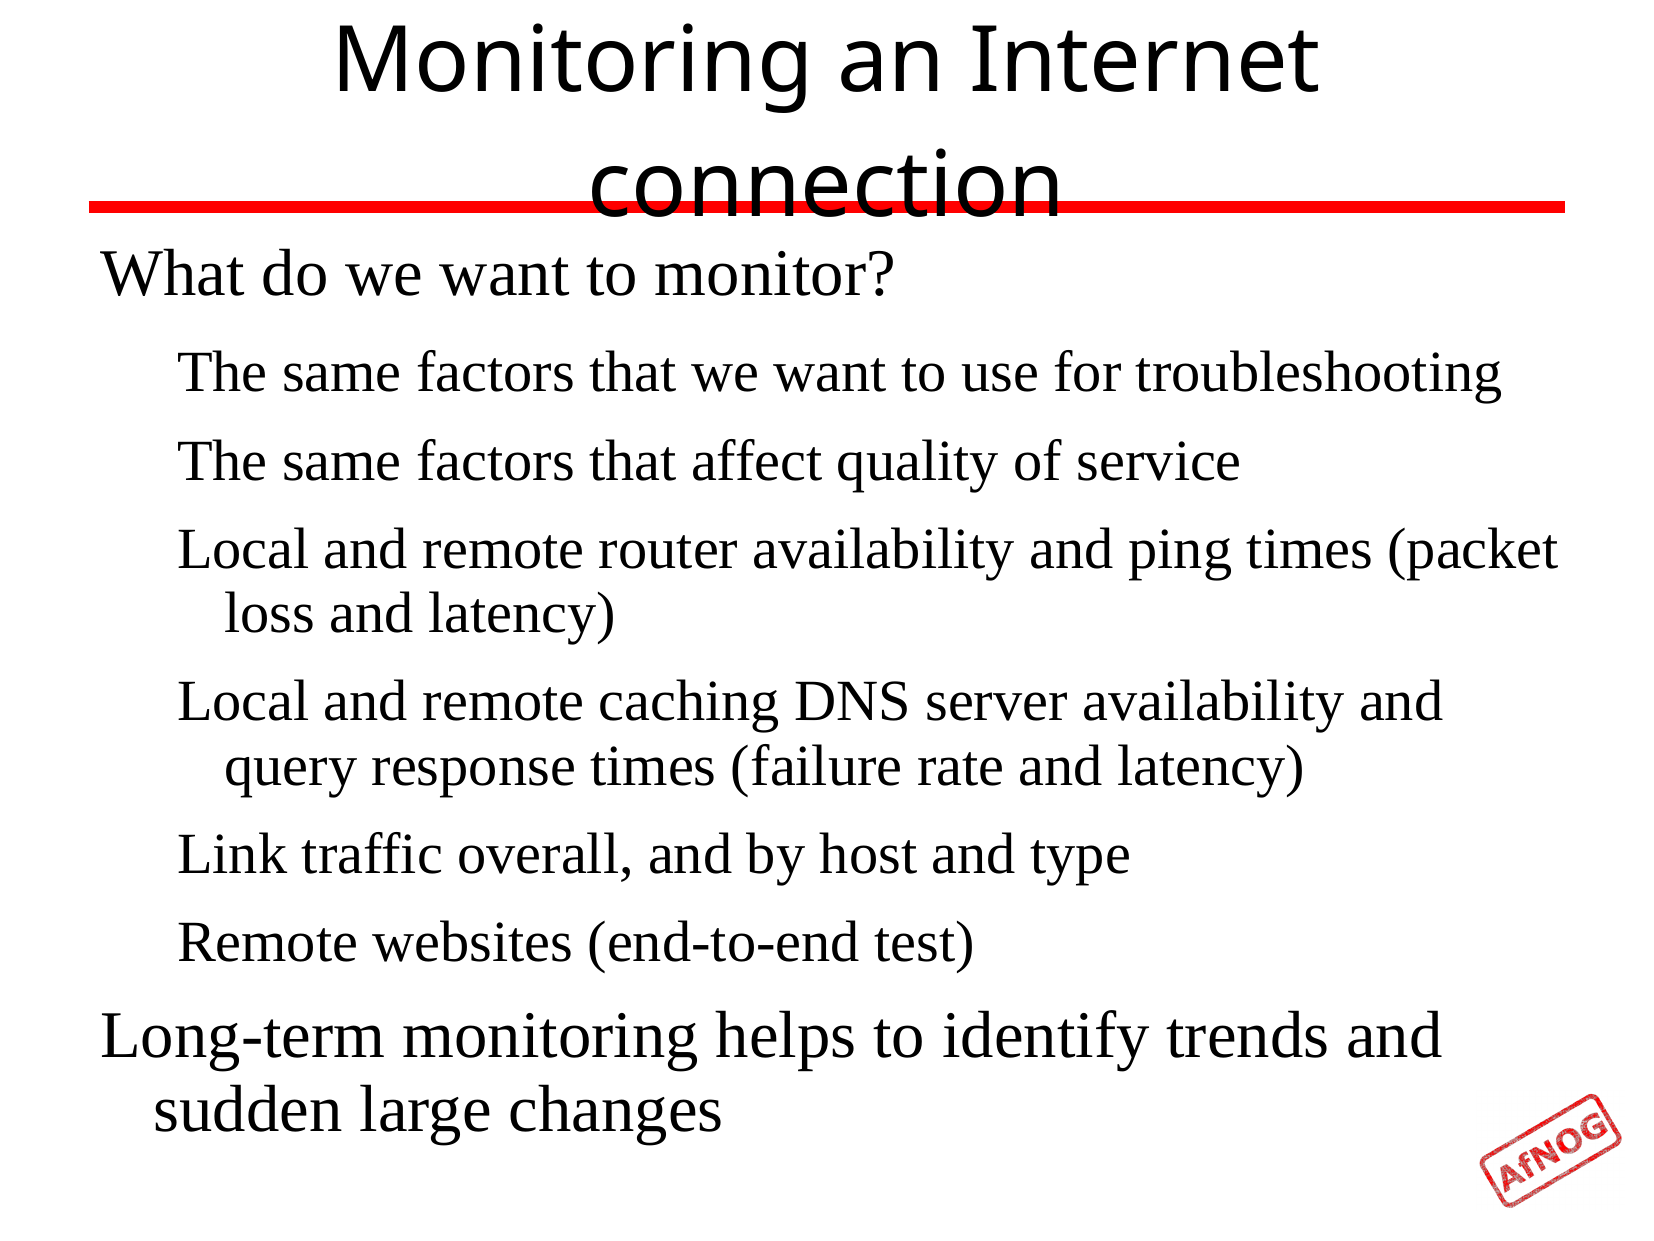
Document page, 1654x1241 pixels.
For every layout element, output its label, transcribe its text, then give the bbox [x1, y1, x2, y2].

list What do we want to monitor? The same factors that we want to use for troubleshooting The same factors that affect quality of service Local and remote router availability and ping times (packet loss and latency) Local and remote caching DNS server availability and query response times (failure rate and latency) Link traffic overall, and by host and type Remote websites (end-to-end test) Long-term monitoring helps to identify trends and sudden large changes [82, 236, 1571, 1147]
picture [1476, 1090, 1625, 1211]
title Monitoring an Internet connection [88, 29, 1565, 207]
